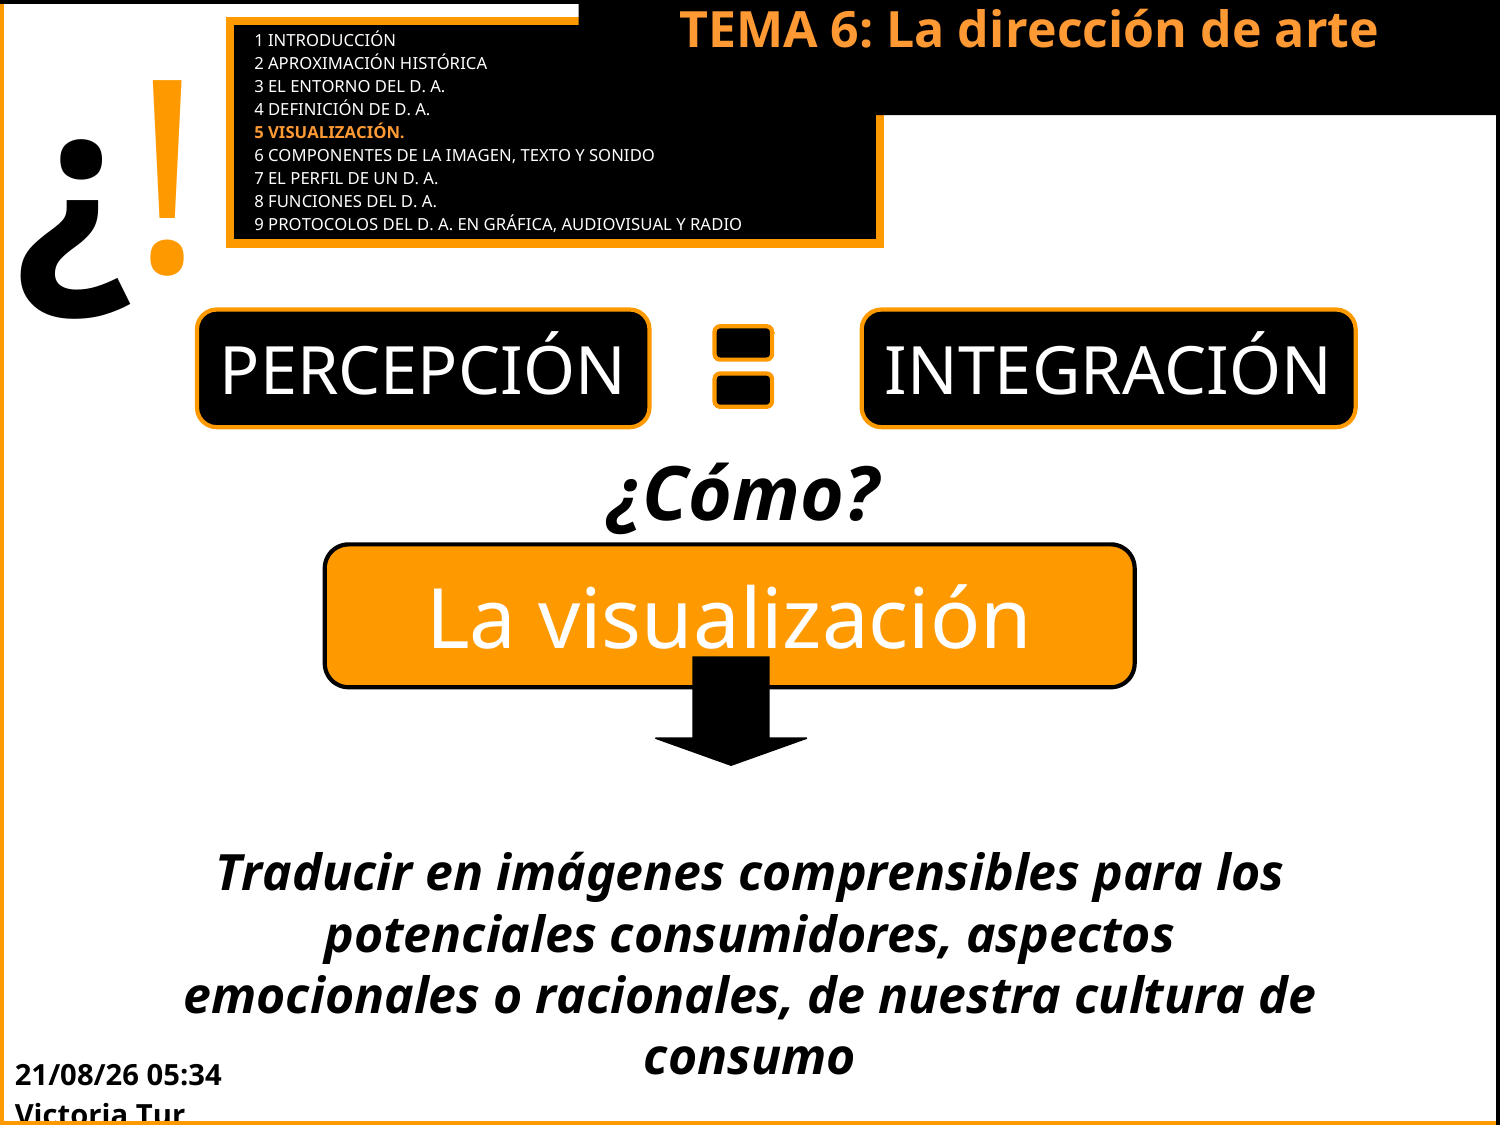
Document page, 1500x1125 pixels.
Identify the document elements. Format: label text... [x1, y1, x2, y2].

text_box TEMA 6: La dirección de arte [578, 0, 1500, 116]
text_box 1 INTRODUCCIÓN 2 APROXIMACIÓN HISTÓRICA 3 EL ENTORNO DEL D. A. 4 DEFINICIÓN DE D. A. 5 VISUALIZACIÓN. 6 COMPONENTES DE LA IMAGEN, TEXTO Y SONIDO 7 EL PERFIL DE UN D. A. 8 FUNCIONES DEL D. A. 9 PROTOCOLOS DEL D. A. EN GRÁFICA, AUDIOVISUAL Y RADIO [230, 20, 880, 244]
text_box La visualización [324, 544, 1135, 688]
text_box INTEGRACIÓN [861, 309, 1356, 428]
text_box PERCEPCIÓN [196, 309, 650, 428]
text_box ¿Cómo? [525, 432, 963, 544]
text_box Traducir en imágenes comprensibles para los potenciales consumidores, aspectos emocionales o racionales, de nuestra cultura de consumo [159, 834, 1341, 1096]
text_box [655, 657, 807, 766]
text_box [714, 326, 773, 360]
text_box [714, 373, 773, 407]
